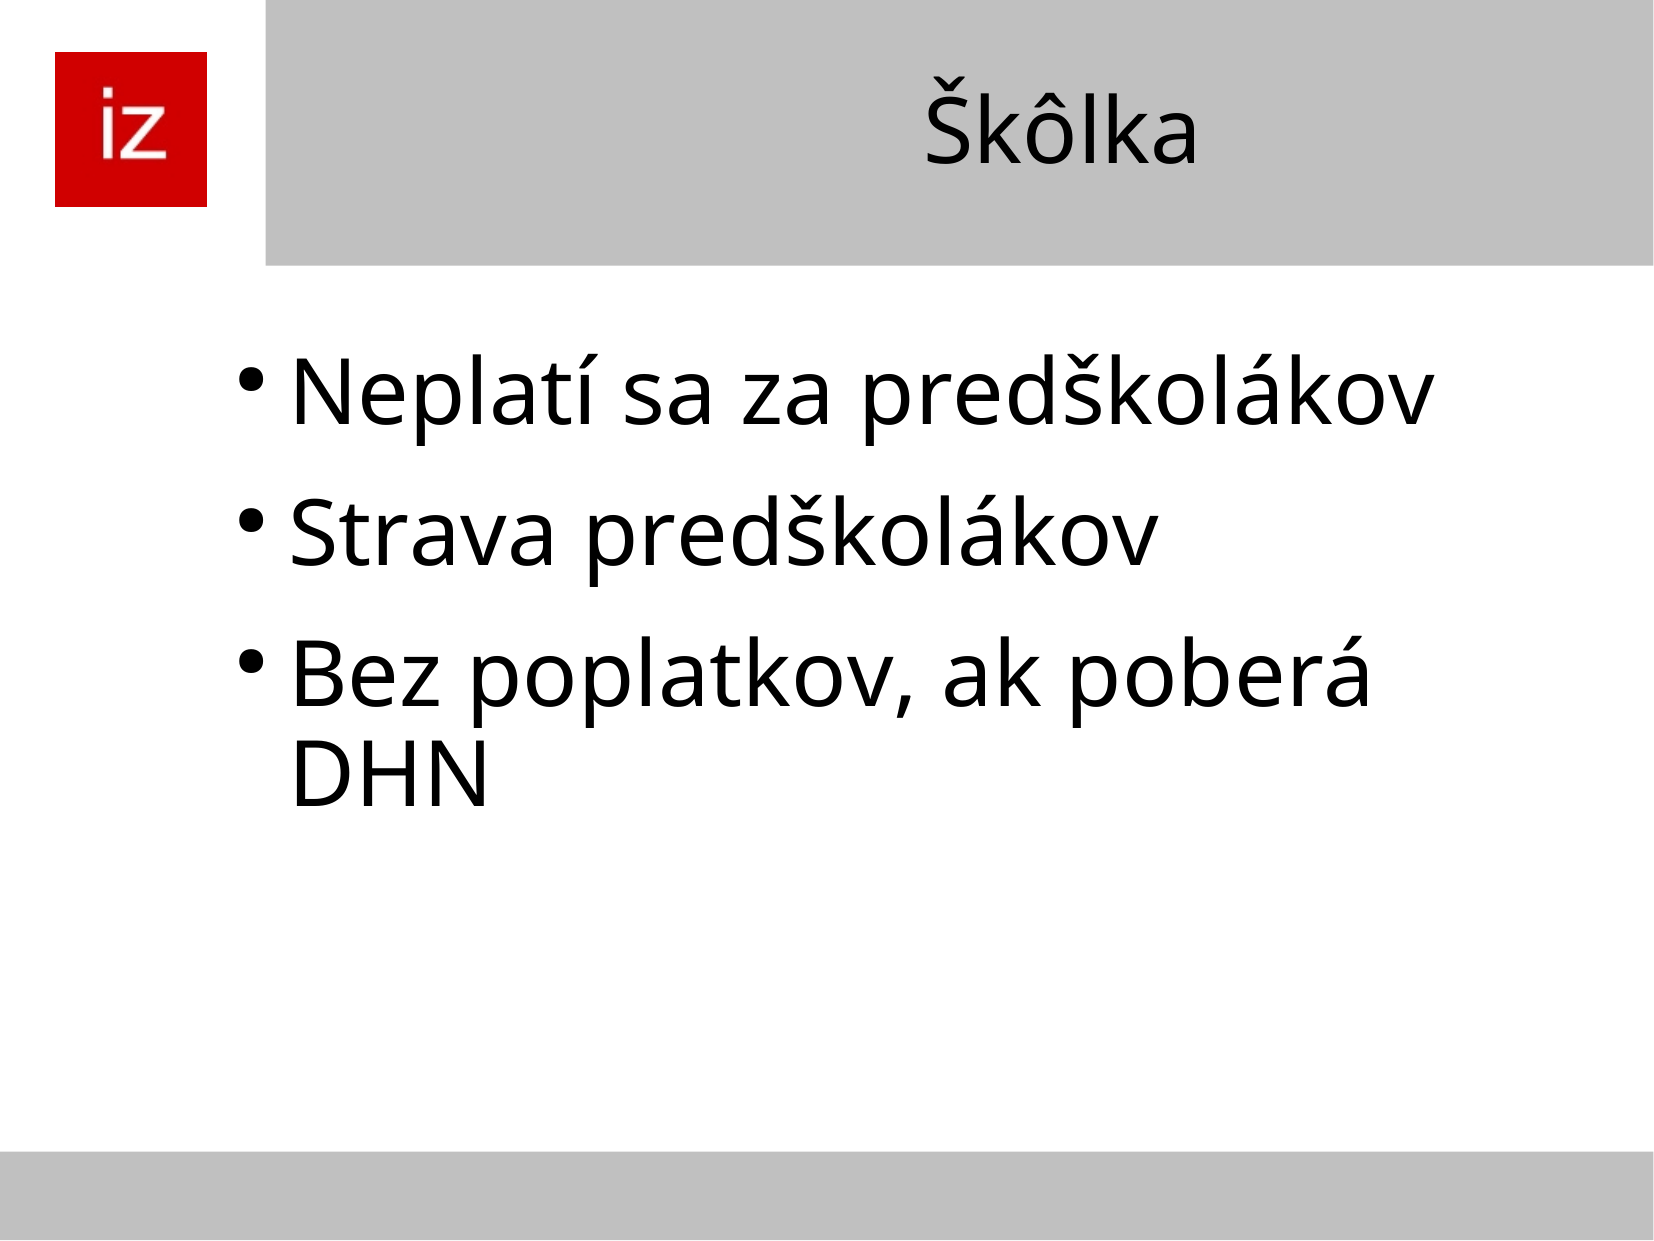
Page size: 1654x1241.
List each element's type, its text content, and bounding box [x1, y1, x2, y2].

title Škôlka [561, 29, 1565, 237]
list Neplatí sa za predškolákov Strava predškolákov Bez poplatkov, ak poberá DHN [121, 344, 1533, 1126]
picture [55, 52, 207, 207]
